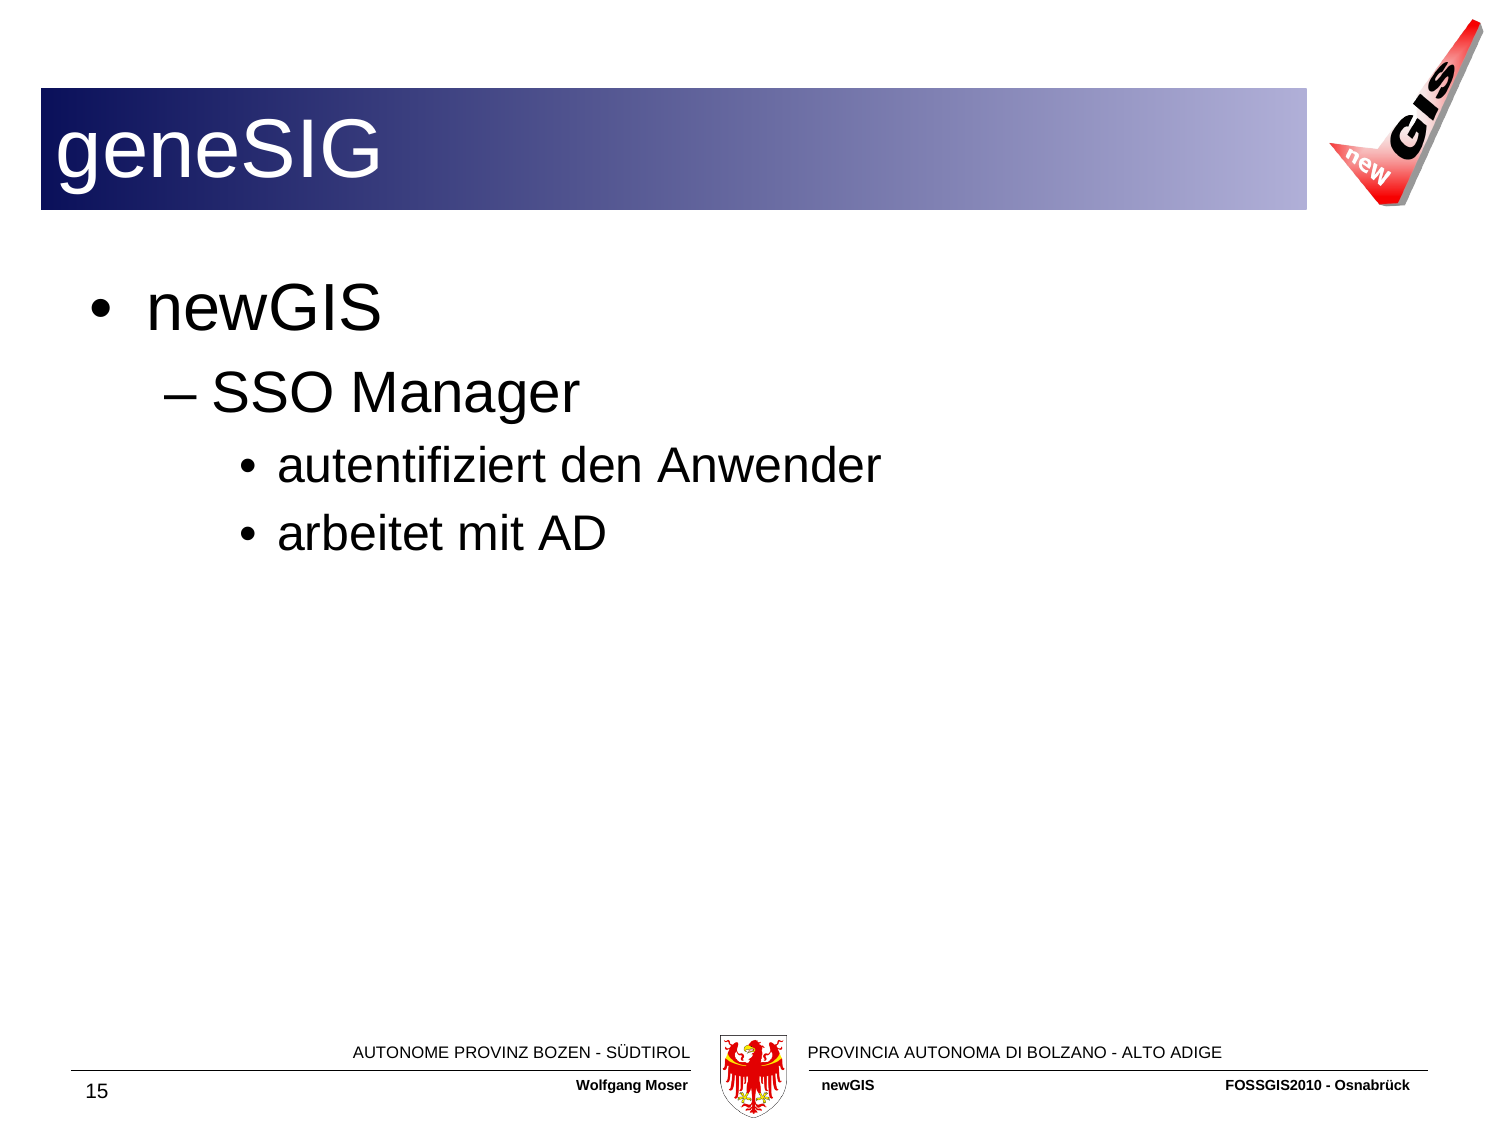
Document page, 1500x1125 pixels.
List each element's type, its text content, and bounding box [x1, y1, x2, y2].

text_box geneSIG [41, 88, 1307, 210]
picture [720, 1035, 787, 1118]
picture [1328, 18, 1485, 207]
list newGIS SSO Manager autentifiziert den Anwender arbeitet mit AD [75, 262, 1426, 1006]
